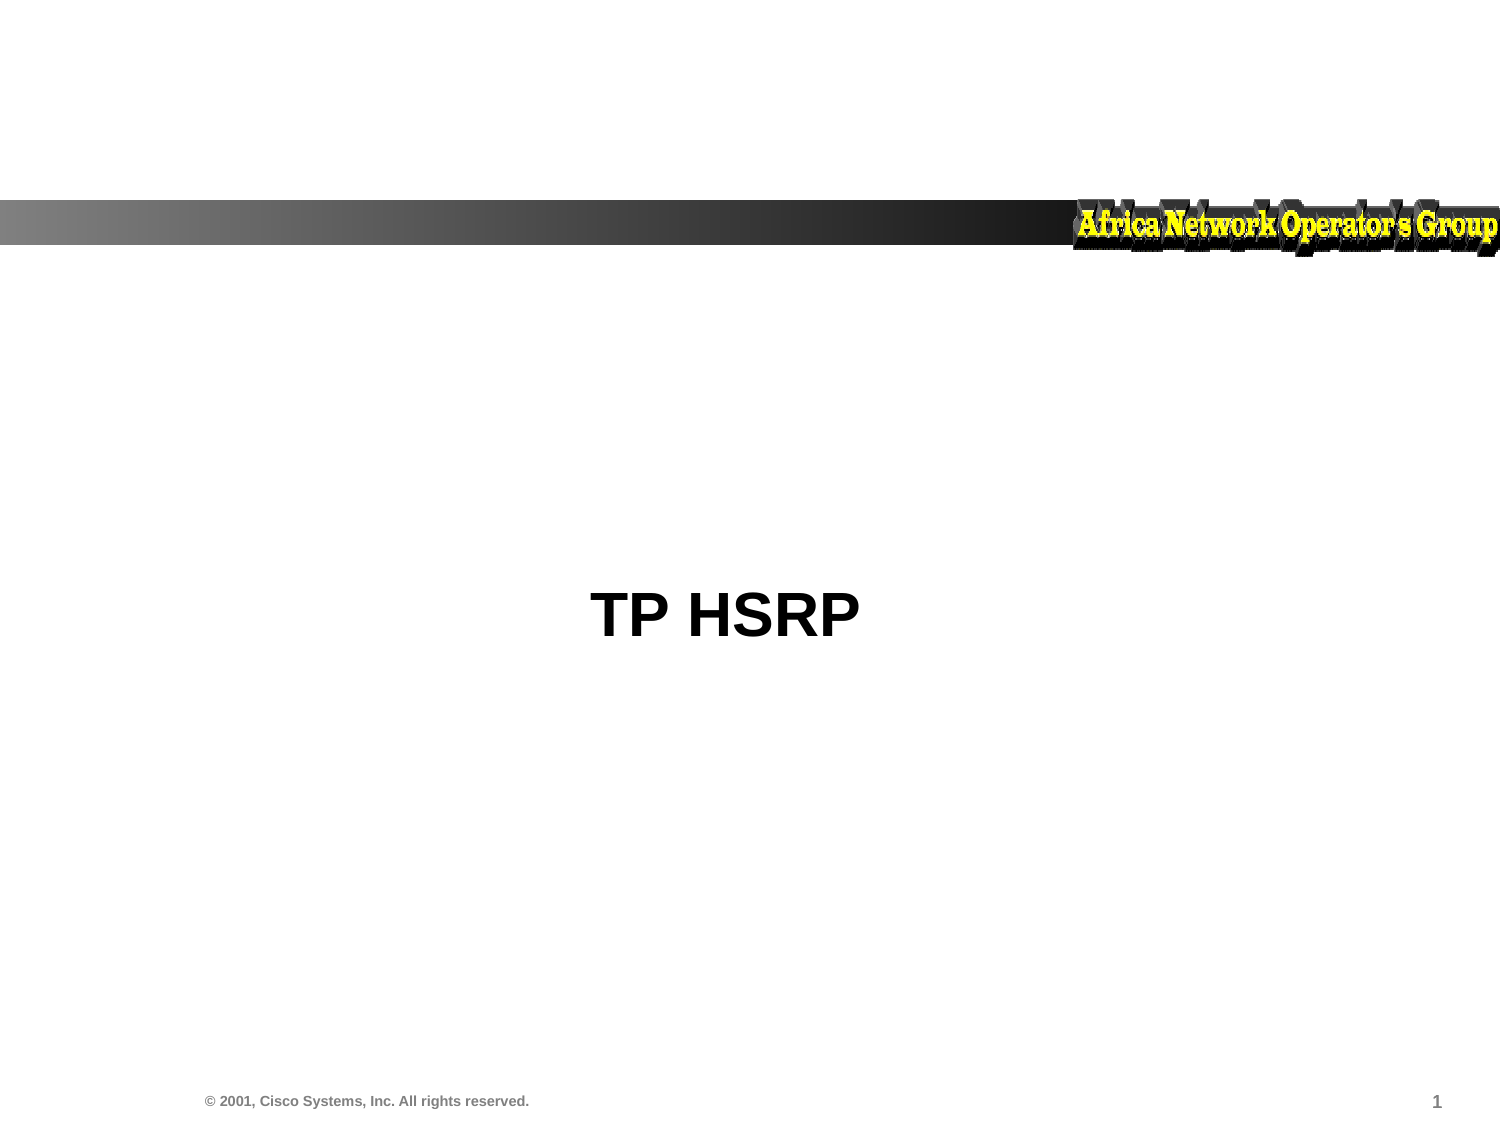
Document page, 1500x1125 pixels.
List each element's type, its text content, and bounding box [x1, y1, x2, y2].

list TP HSRP [74, 187, 1424, 1043]
